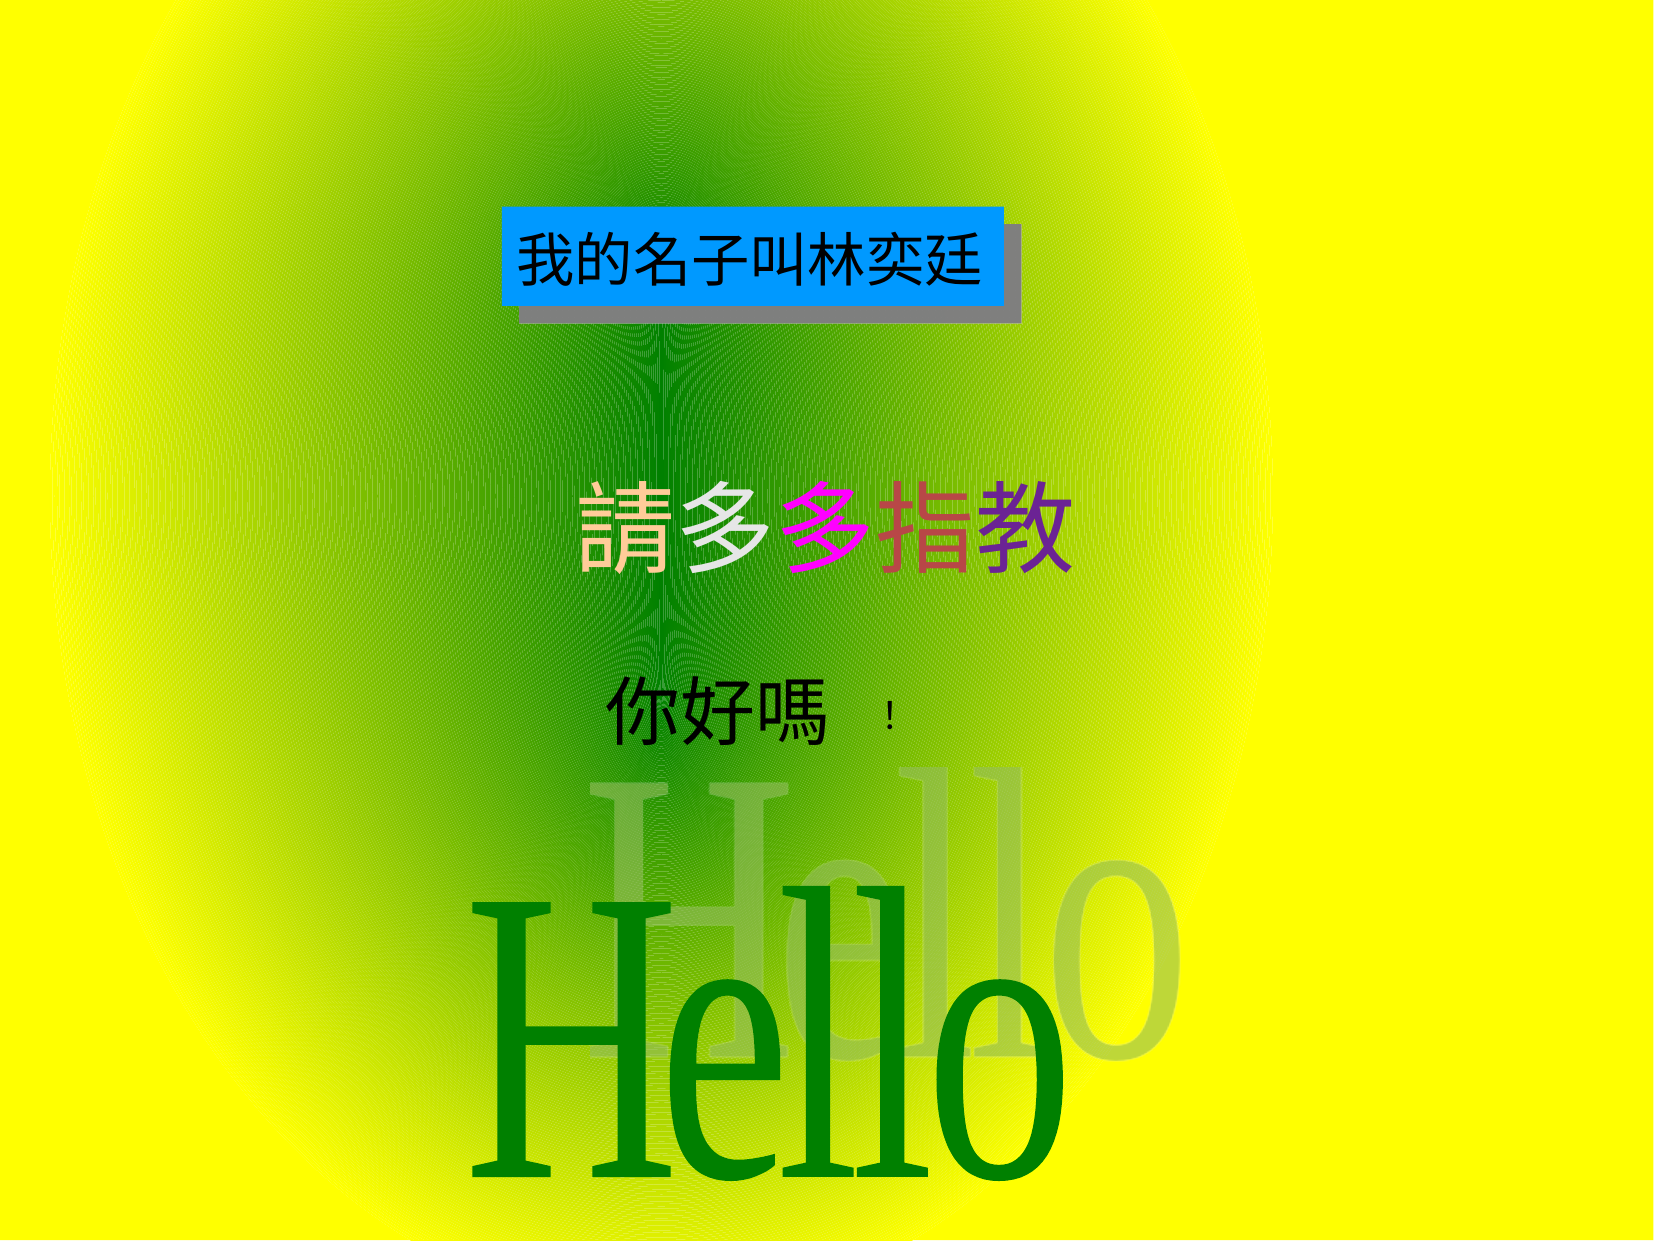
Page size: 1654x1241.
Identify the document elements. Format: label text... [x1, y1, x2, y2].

text_box Hello [782, 885, 854, 1177]
text_box 我的名子叫林奕廷 [501, 206, 1004, 296]
text_box Hello [856, 885, 928, 1177]
text_box 你好嗎 [590, 644, 845, 750]
text_box Hello [472, 902, 671, 1178]
text_box Hello [936, 979, 1063, 1182]
text_box Hello [669, 979, 781, 1182]
text_box 請多多指教 [561, 442, 1123, 591]
text_box ！ [856, 679, 924, 740]
